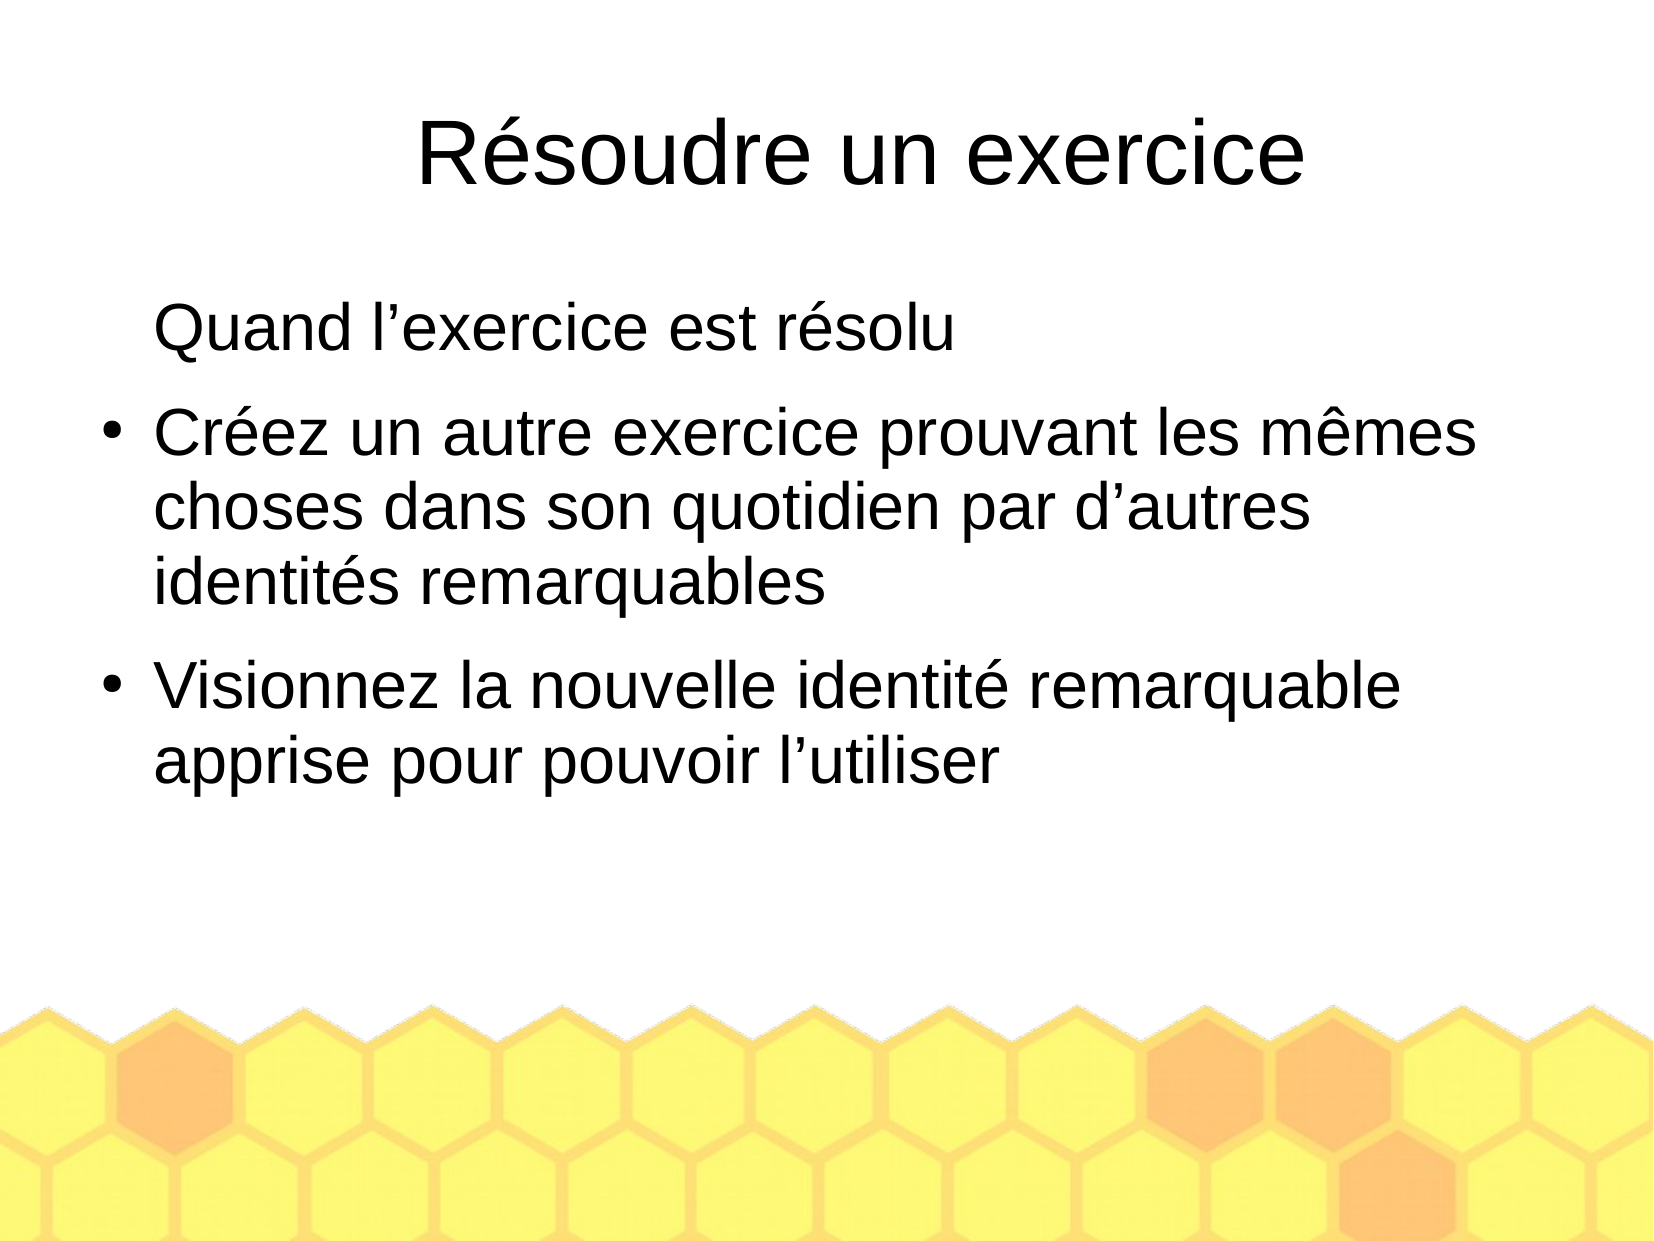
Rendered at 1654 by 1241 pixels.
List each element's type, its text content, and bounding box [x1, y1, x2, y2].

title Résoudre un exercice [82, 49, 1571, 257]
list Quand l’exercice est résolu Créez un autre exercice prouvant les mêmes choses dans son quotidien par d’autres identités remarquables Visionnez la nouvelle identité remarquable apprise pour pouvoir l’utiliser [82, 290, 1571, 1010]
picture [0, 1001, 1654, 1241]
